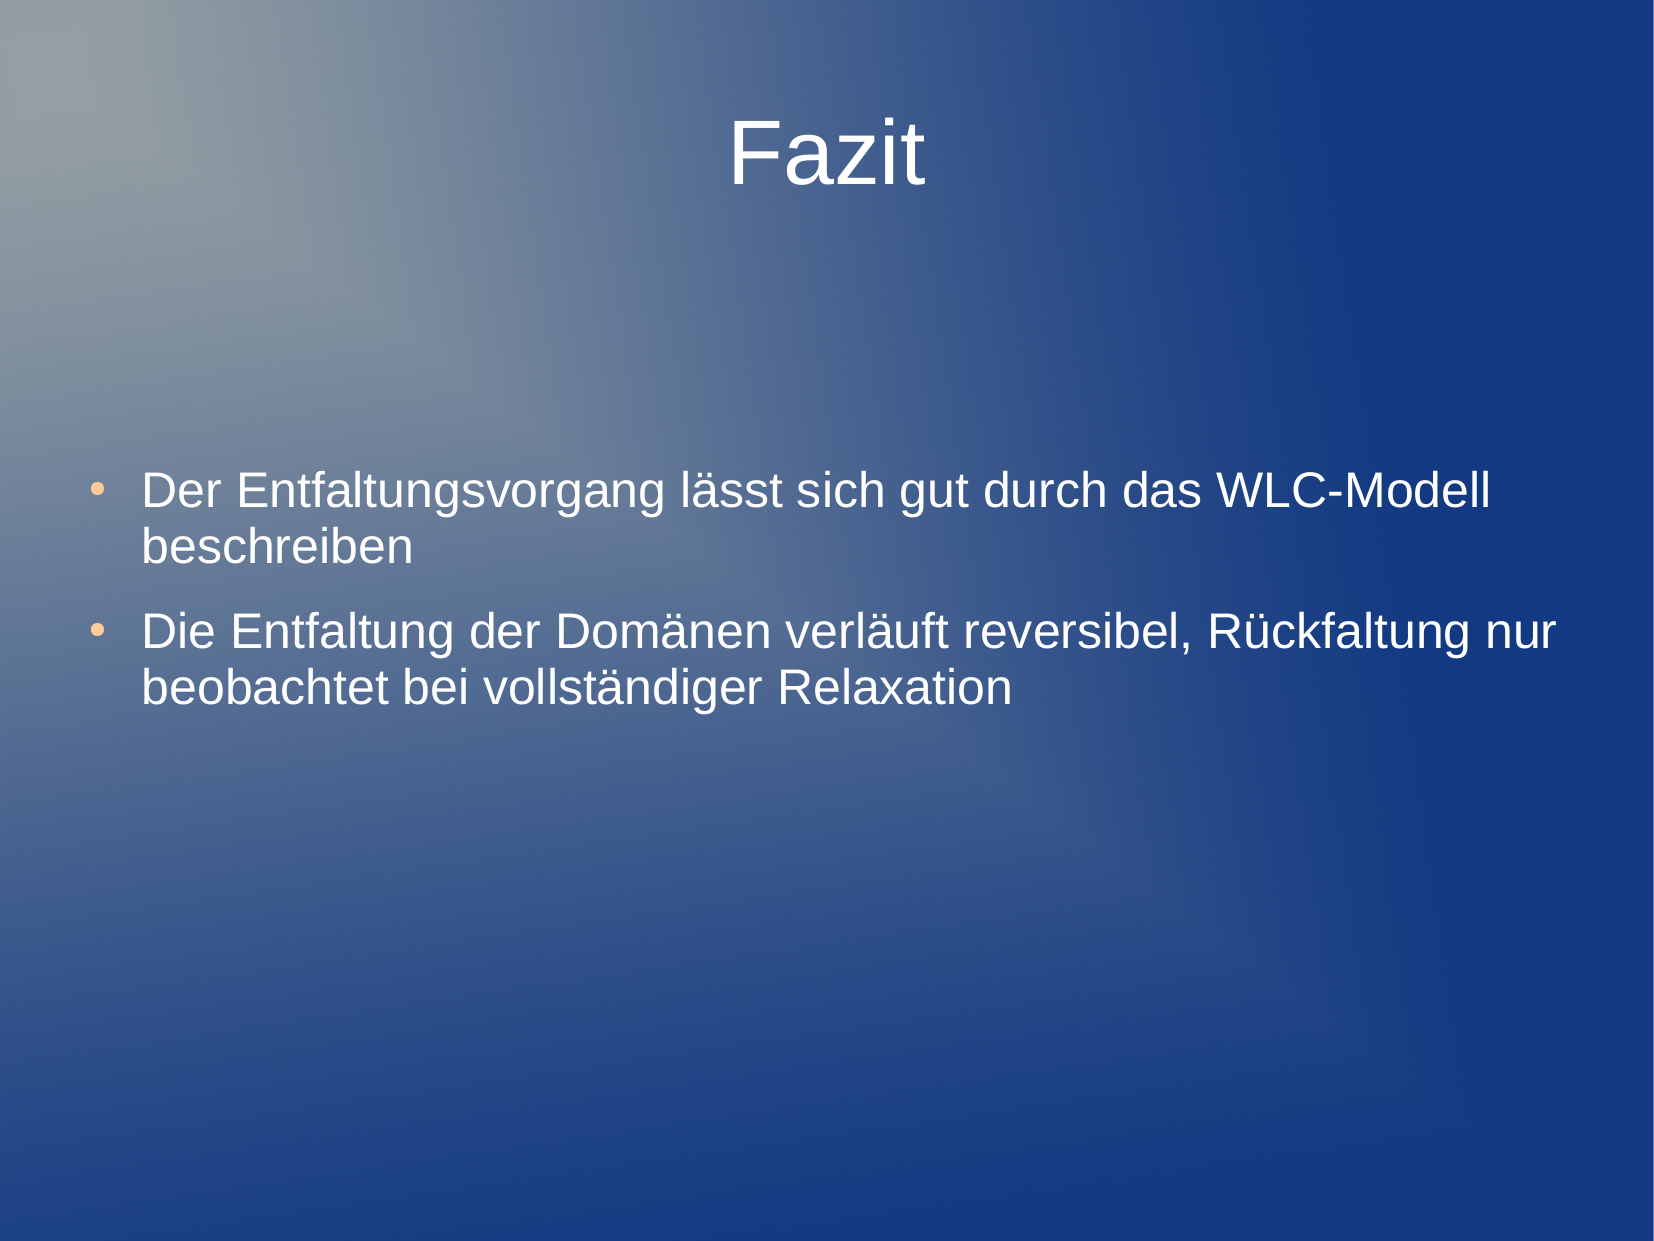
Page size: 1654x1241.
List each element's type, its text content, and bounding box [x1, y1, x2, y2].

list Der Entfaltungsvorgang lässt sich gut durch das WLC-Modell beschreiben Die Entfaltung der Domänen verläuft reversibel, Rückfaltung nur beobachtet bei vollständiger Relaxation [70, 291, 1560, 1111]
title Fazit [82, 49, 1571, 257]
picture [0, 0, 1654, 1241]
